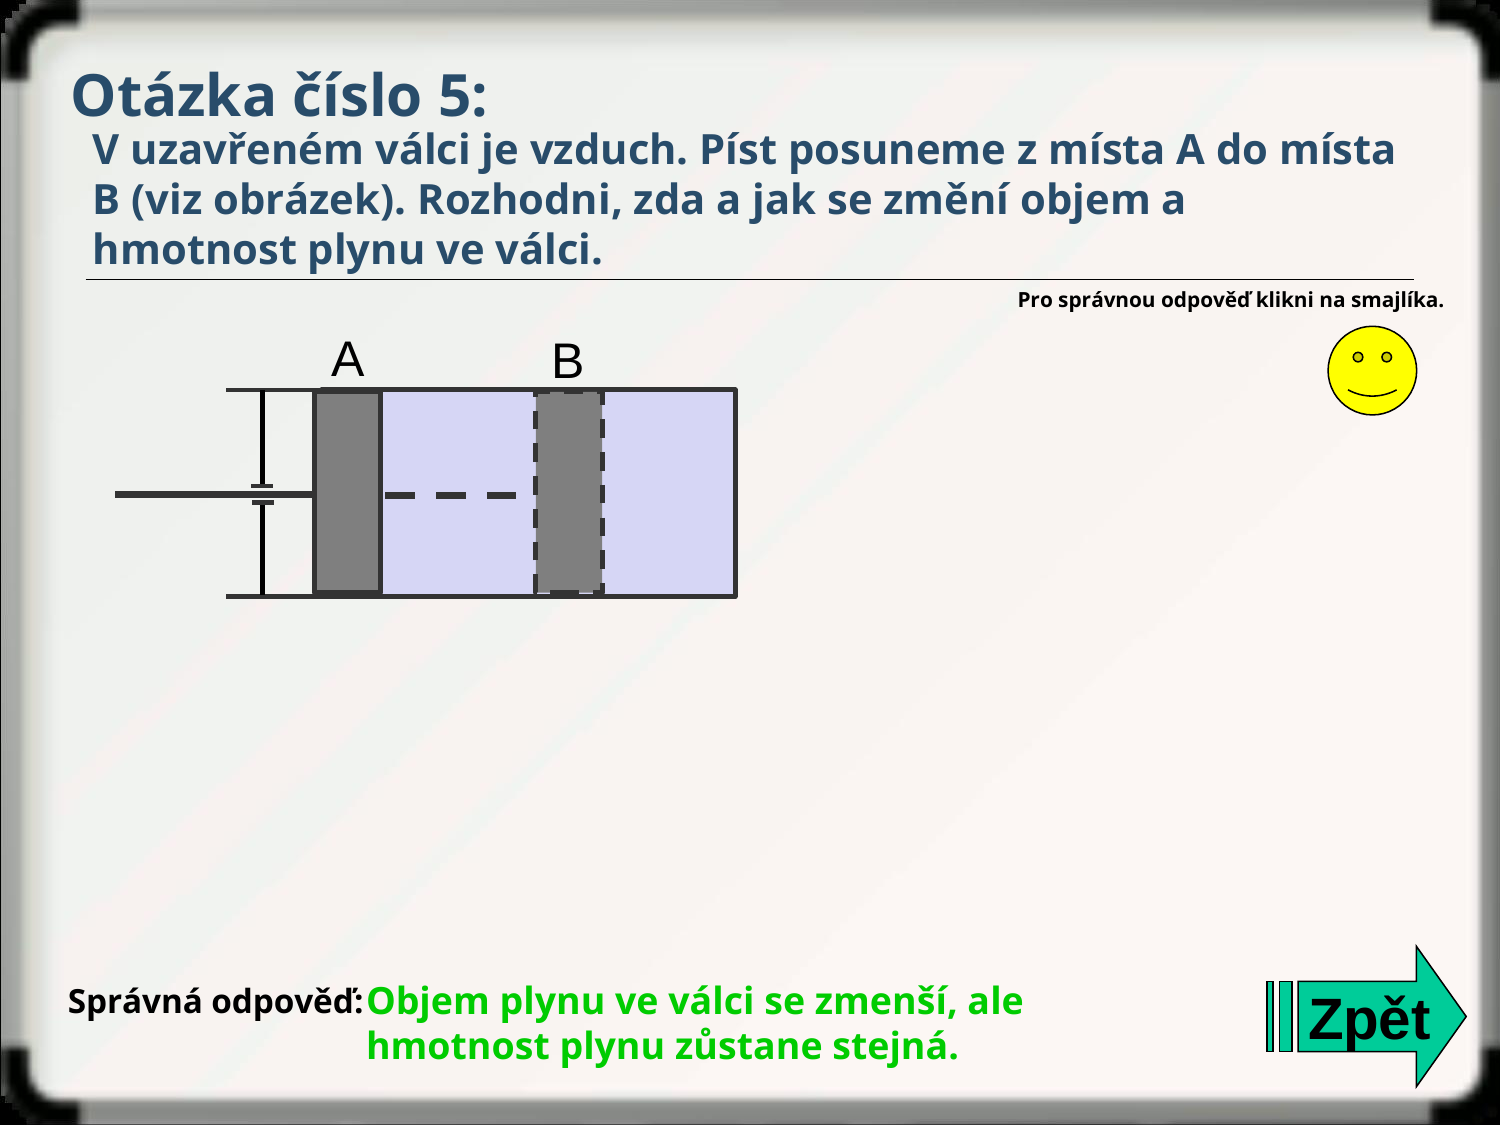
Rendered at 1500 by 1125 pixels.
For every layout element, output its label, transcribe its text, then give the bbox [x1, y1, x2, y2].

text_box [1328, 326, 1417, 415]
text_box V uzavřeném válci je vzduch. Píst posuneme z místa A do místa B (viz obrázek). Rozhodni, zda a jak se změní objem a hmotnost plynu ve válci. [78, 150, 1413, 246]
text_box Zpět [1279, 981, 1292, 1052]
text_box Zpět [1267, 981, 1273, 1052]
text_box Zpět [1298, 946, 1467, 1087]
text_box Správná odpověď: [53, 952, 462, 1048]
text_box Pro správnou odpověď klikni na smajlíka. [1002, 252, 1464, 347]
text_box [314, 389, 736, 597]
text_box Objem plynu ve válci se zmenší, ale hmotnost plynu zůstane stejná. [351, 974, 1208, 1070]
text_box B [536, 320, 603, 397]
text_box Otázka číslo 5: [55, 54, 1391, 149]
picture [0, 0, 1500, 1125]
text_box A [316, 318, 383, 395]
